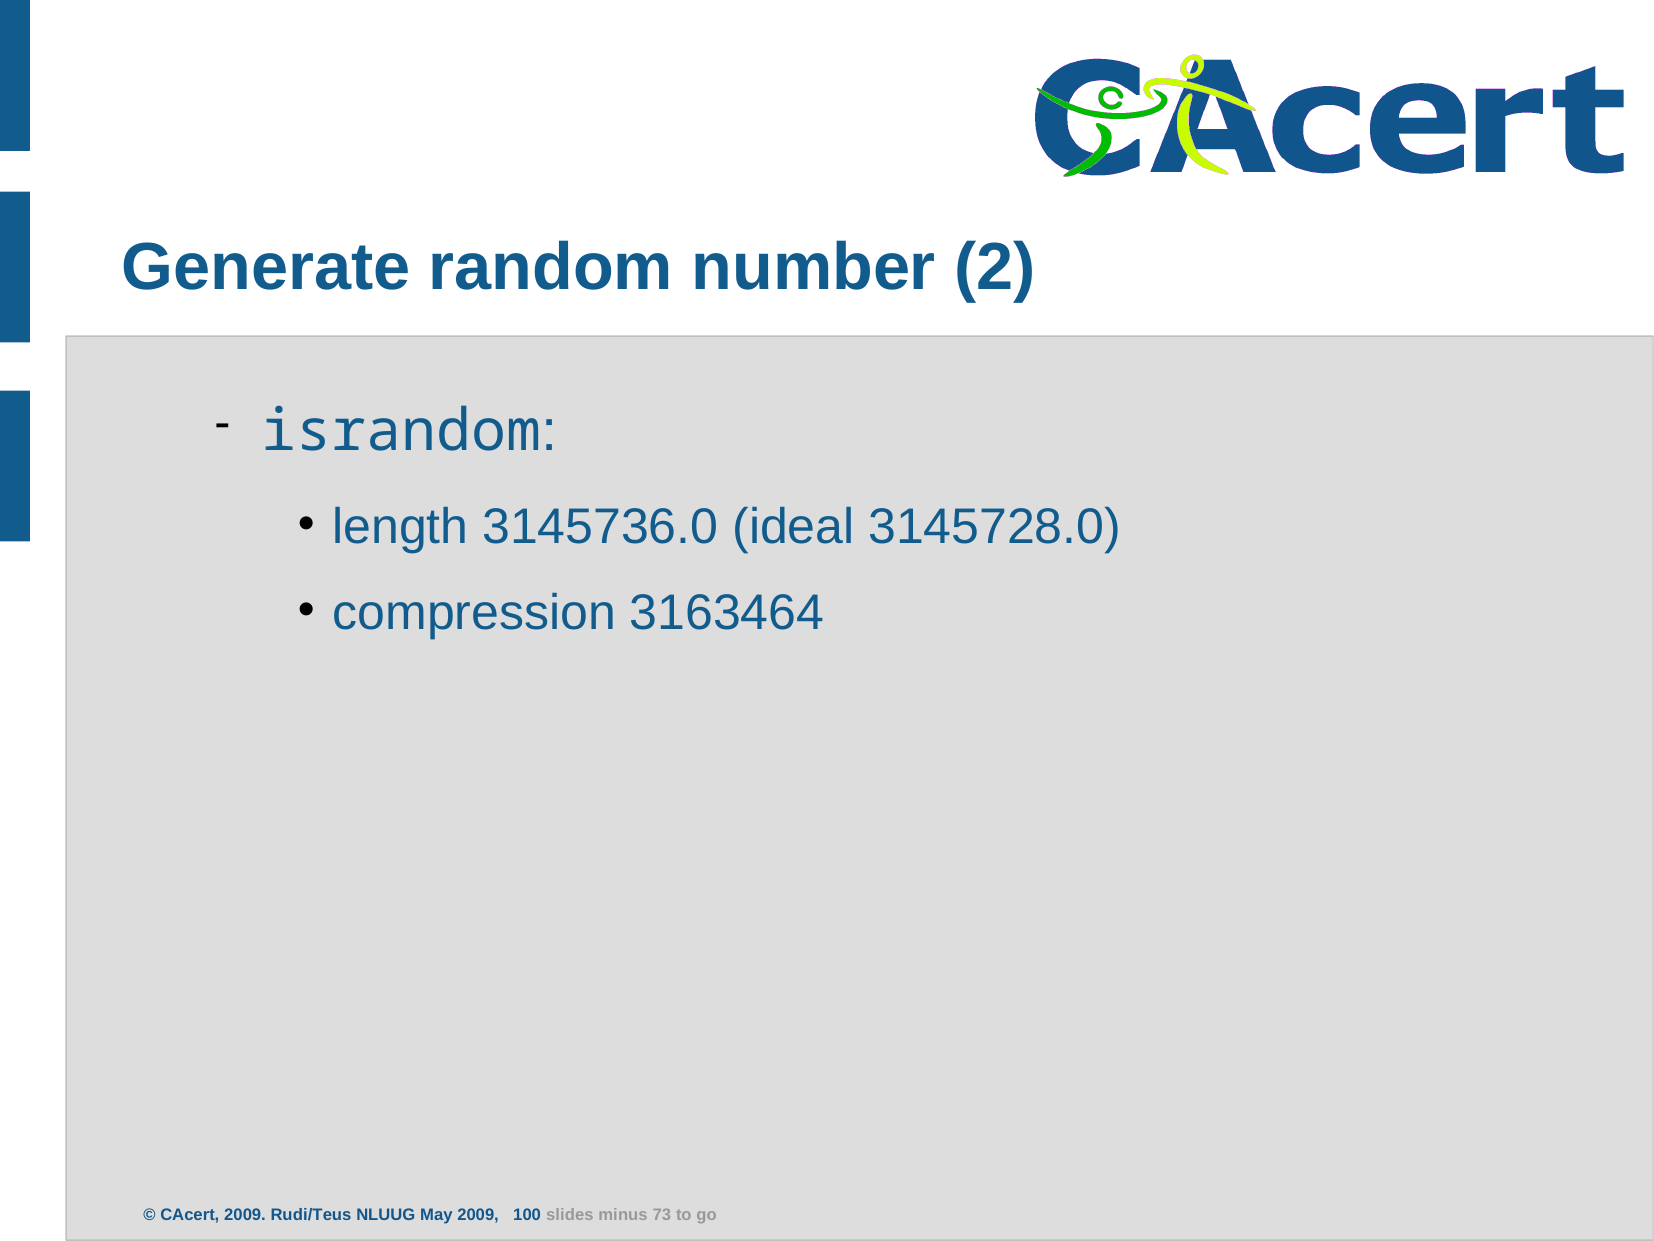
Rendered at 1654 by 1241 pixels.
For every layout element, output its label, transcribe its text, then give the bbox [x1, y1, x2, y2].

picture [1033, 53, 1625, 178]
list israndom: length 3145736.0 (ideal 3145728.0) compression 3163464 [121, 344, 1594, 1238]
title Generate random number (2) [121, 177, 1533, 315]
